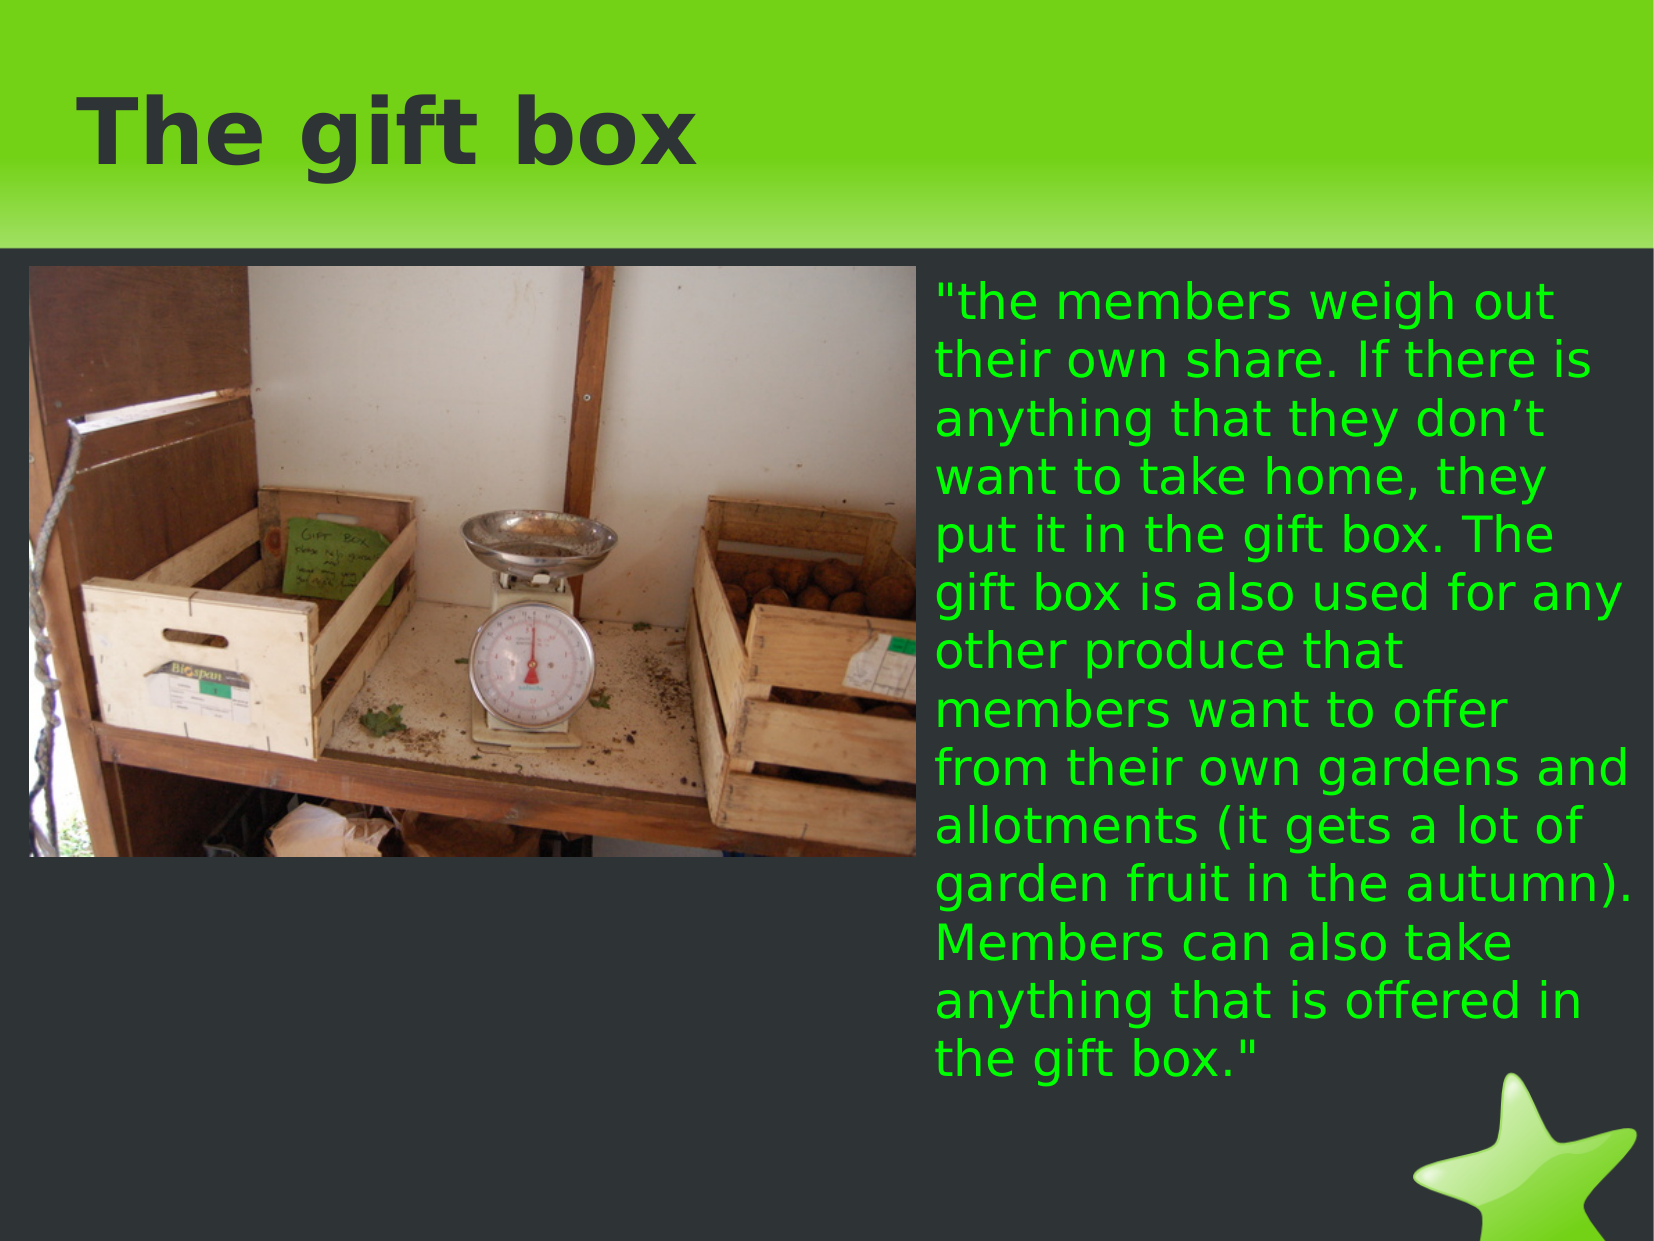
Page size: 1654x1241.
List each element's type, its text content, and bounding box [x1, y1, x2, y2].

title The gift box [76, 36, 1565, 229]
text_box "the members weigh out their own share. If there is anything that they don’t want to take home, they put it in the gift box. The gift box is also used for any other produce that members want to offer from their own gardens and allotments (it gets a lot of garden fruit in the autumn). Members can also take anything that is offered in the gift box." [919, 265, 1654, 1123]
picture [0, 0, 1654, 1241]
